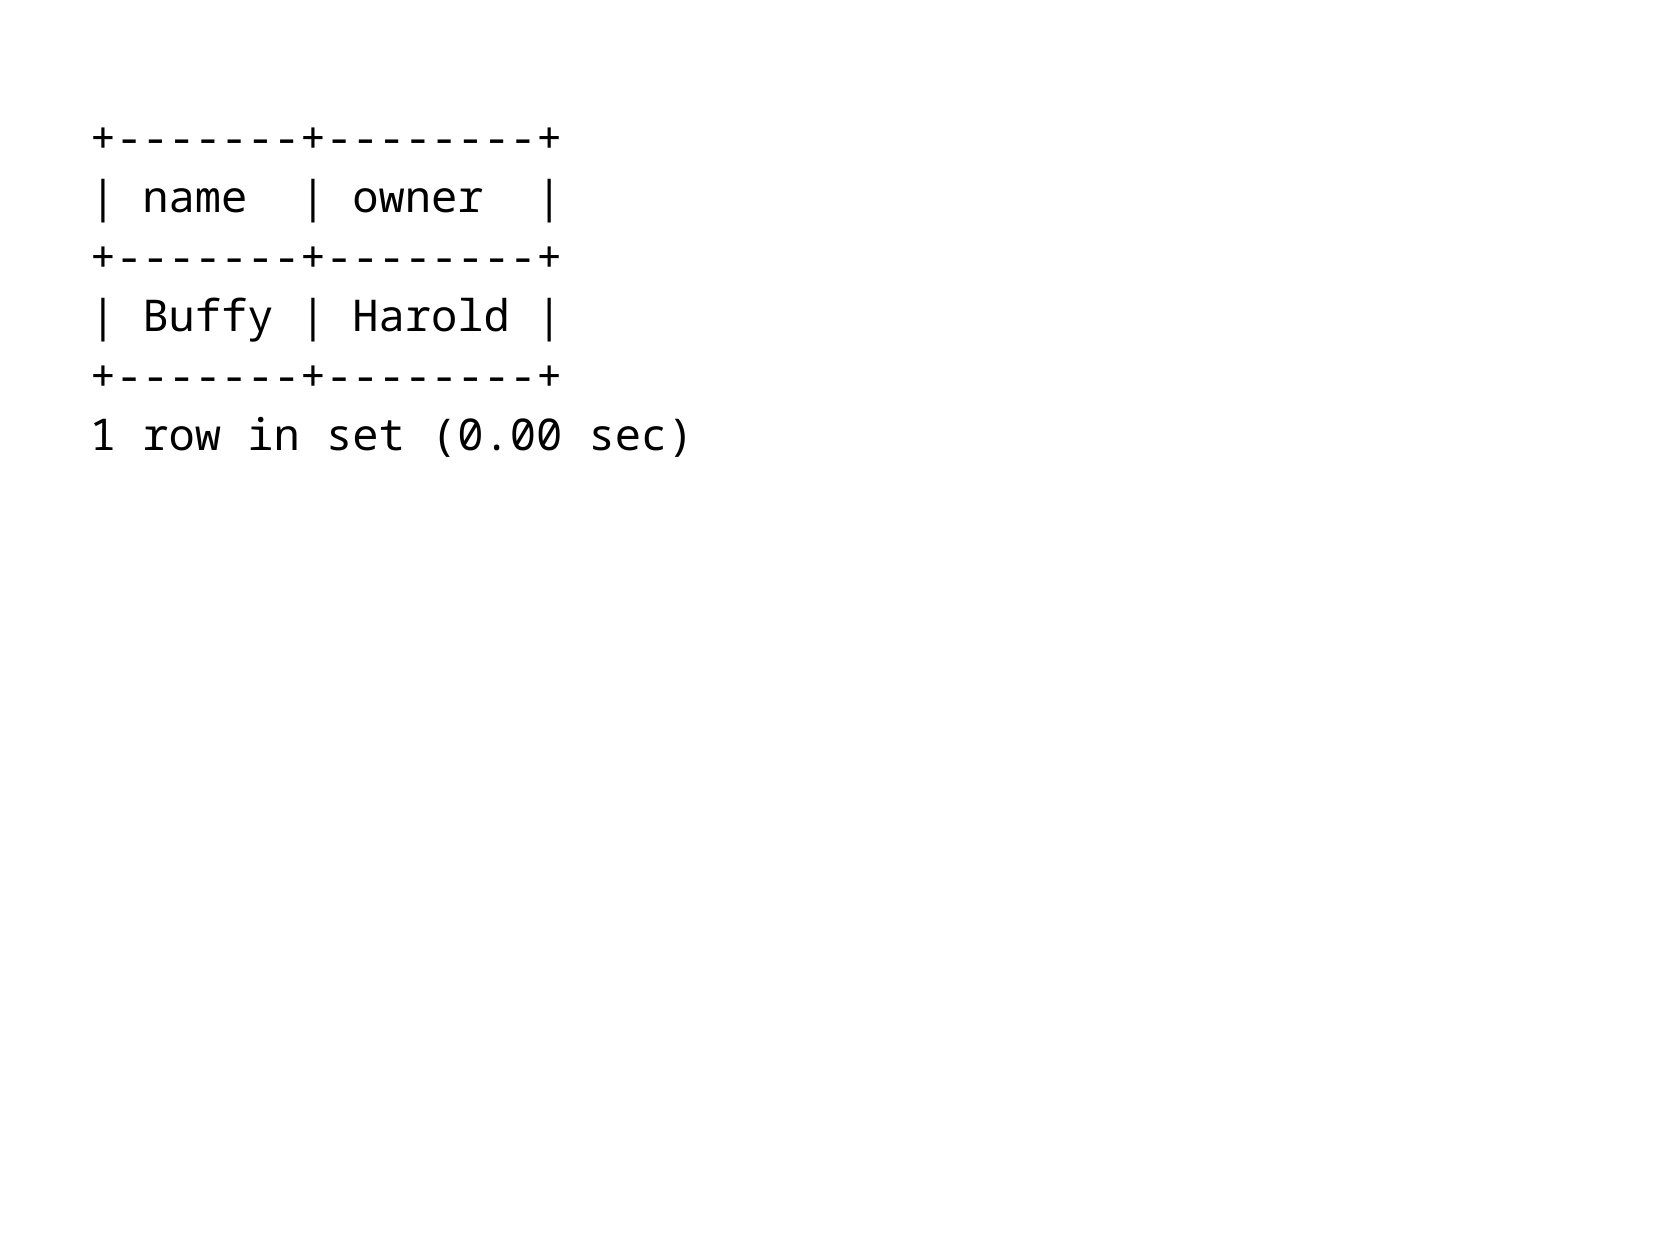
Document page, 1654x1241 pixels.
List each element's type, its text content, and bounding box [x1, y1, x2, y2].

text_box +-------+--------+ | name | owner | +-------+--------+ | Buffy | Harold | +-------+--------+ 1 row in set (0.00 sec) [75, 99, 1576, 451]
